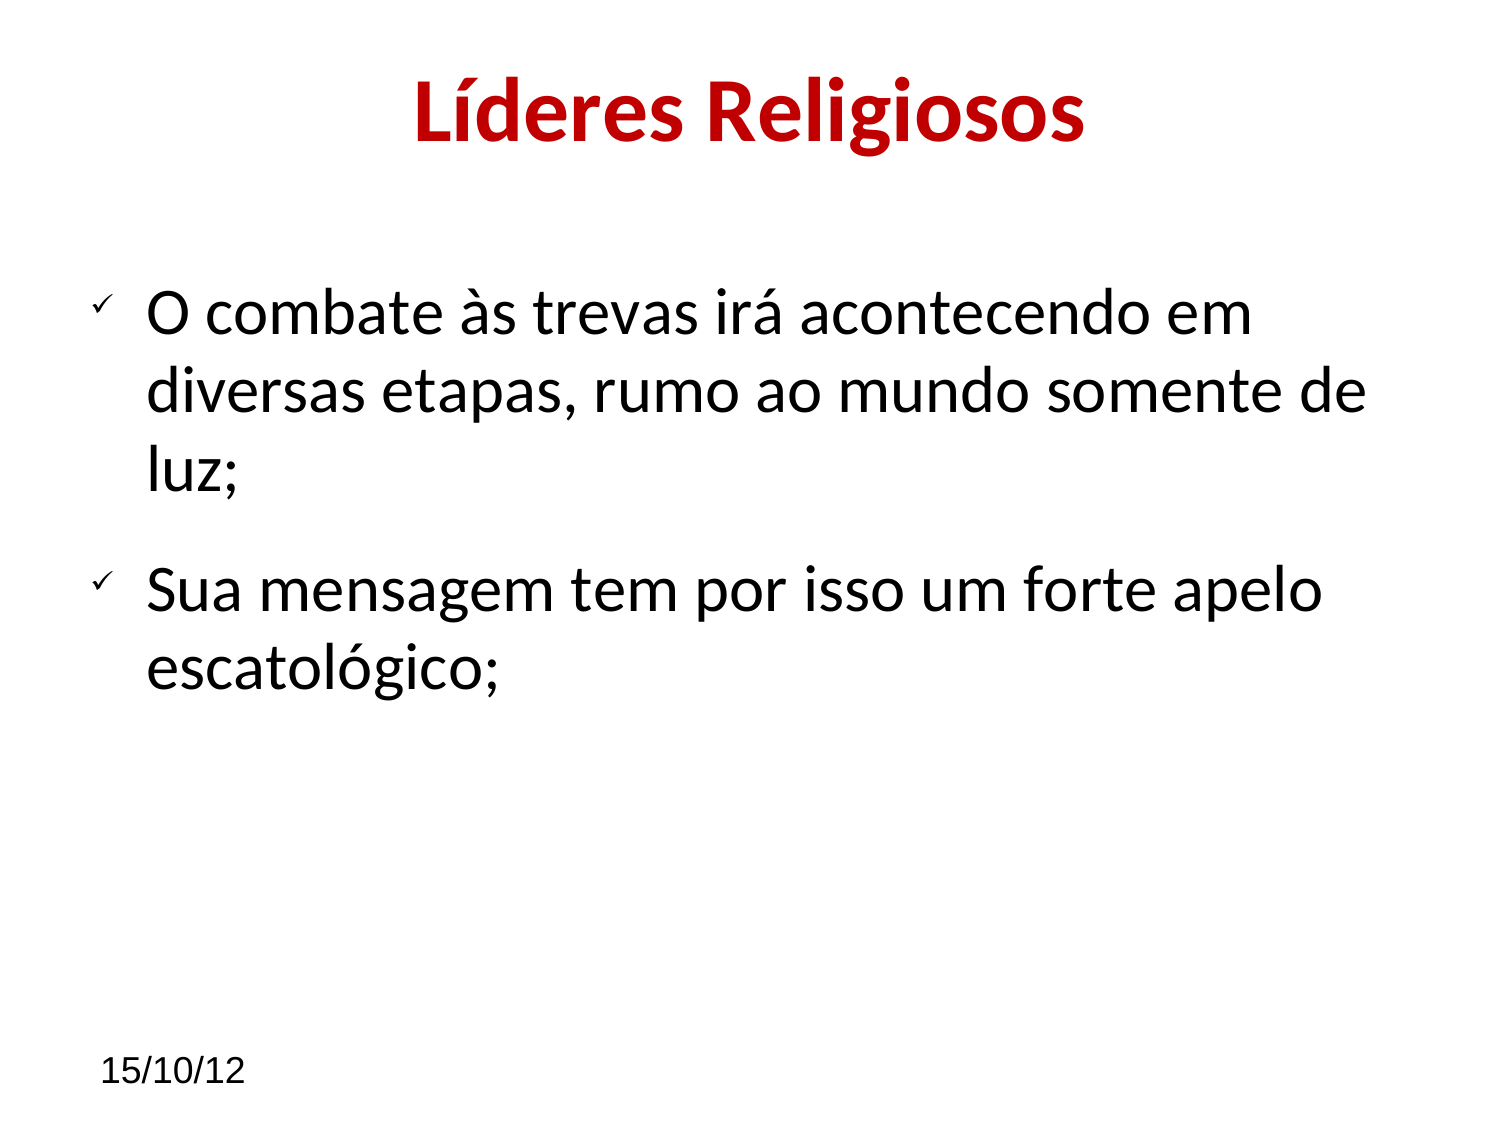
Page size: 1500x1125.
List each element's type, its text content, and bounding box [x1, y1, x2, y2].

text_box O combate às trevas irá acontecendo em diversas etapas, rumo ao mundo somente de luz; Sua mensagem tem por isso um forte apelo escatológico; [75, 262, 1426, 1005]
title Líderes Religiosos [75, 45, 1426, 233]
